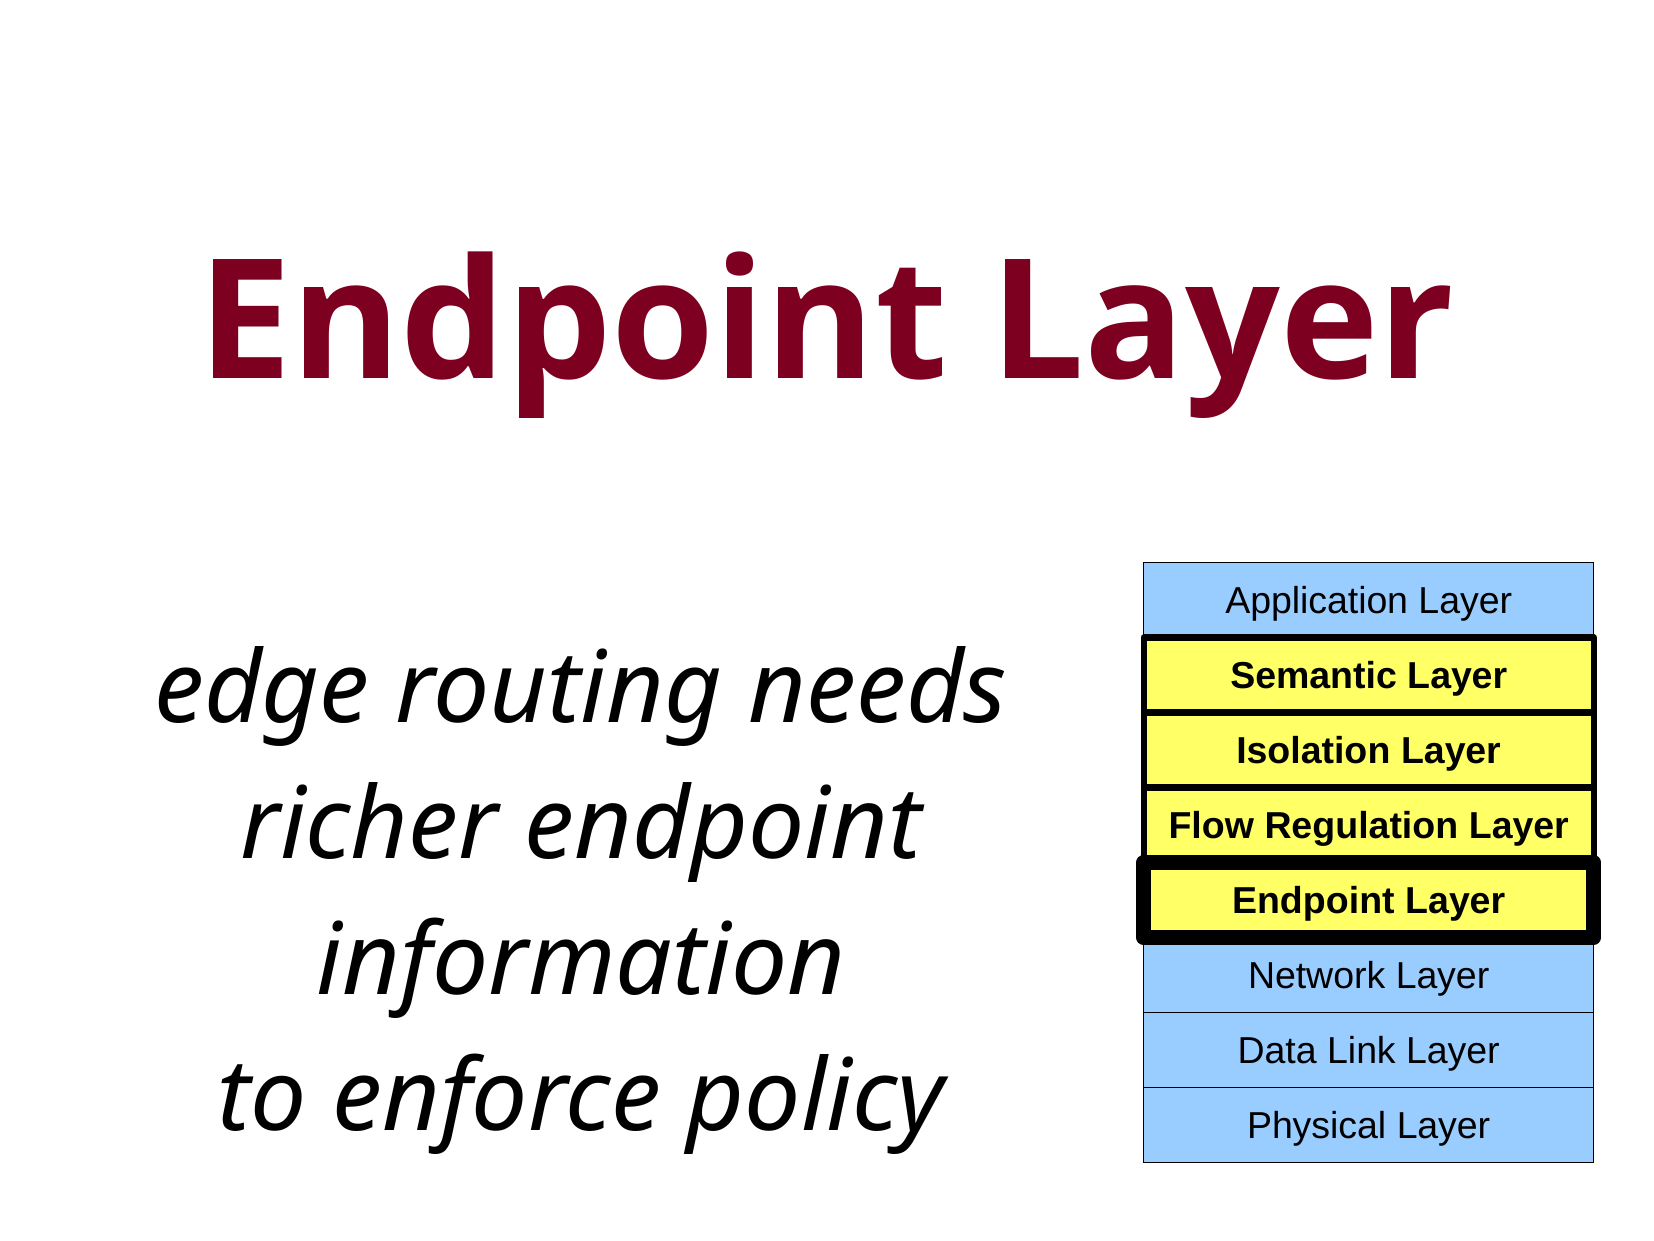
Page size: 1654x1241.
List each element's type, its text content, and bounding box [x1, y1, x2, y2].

text_box Isolation Layer [1143, 712, 1594, 788]
title Endpoint Layer [82, 8, 1571, 619]
subtitle edge routing needs richer endpoint information to enforce policy [56, 600, 1107, 1175]
text_box Network Layer [1143, 938, 1594, 1013]
text_box Endpoint Layer [1143, 862, 1594, 938]
text_box Flow Regulation Layer [1143, 788, 1594, 862]
text_box Semantic Layer [1143, 637, 1594, 712]
text_box Application Layer [1143, 562, 1594, 637]
text_box Physical Layer [1143, 1088, 1594, 1163]
text_box Data Link Layer [1143, 1013, 1594, 1088]
